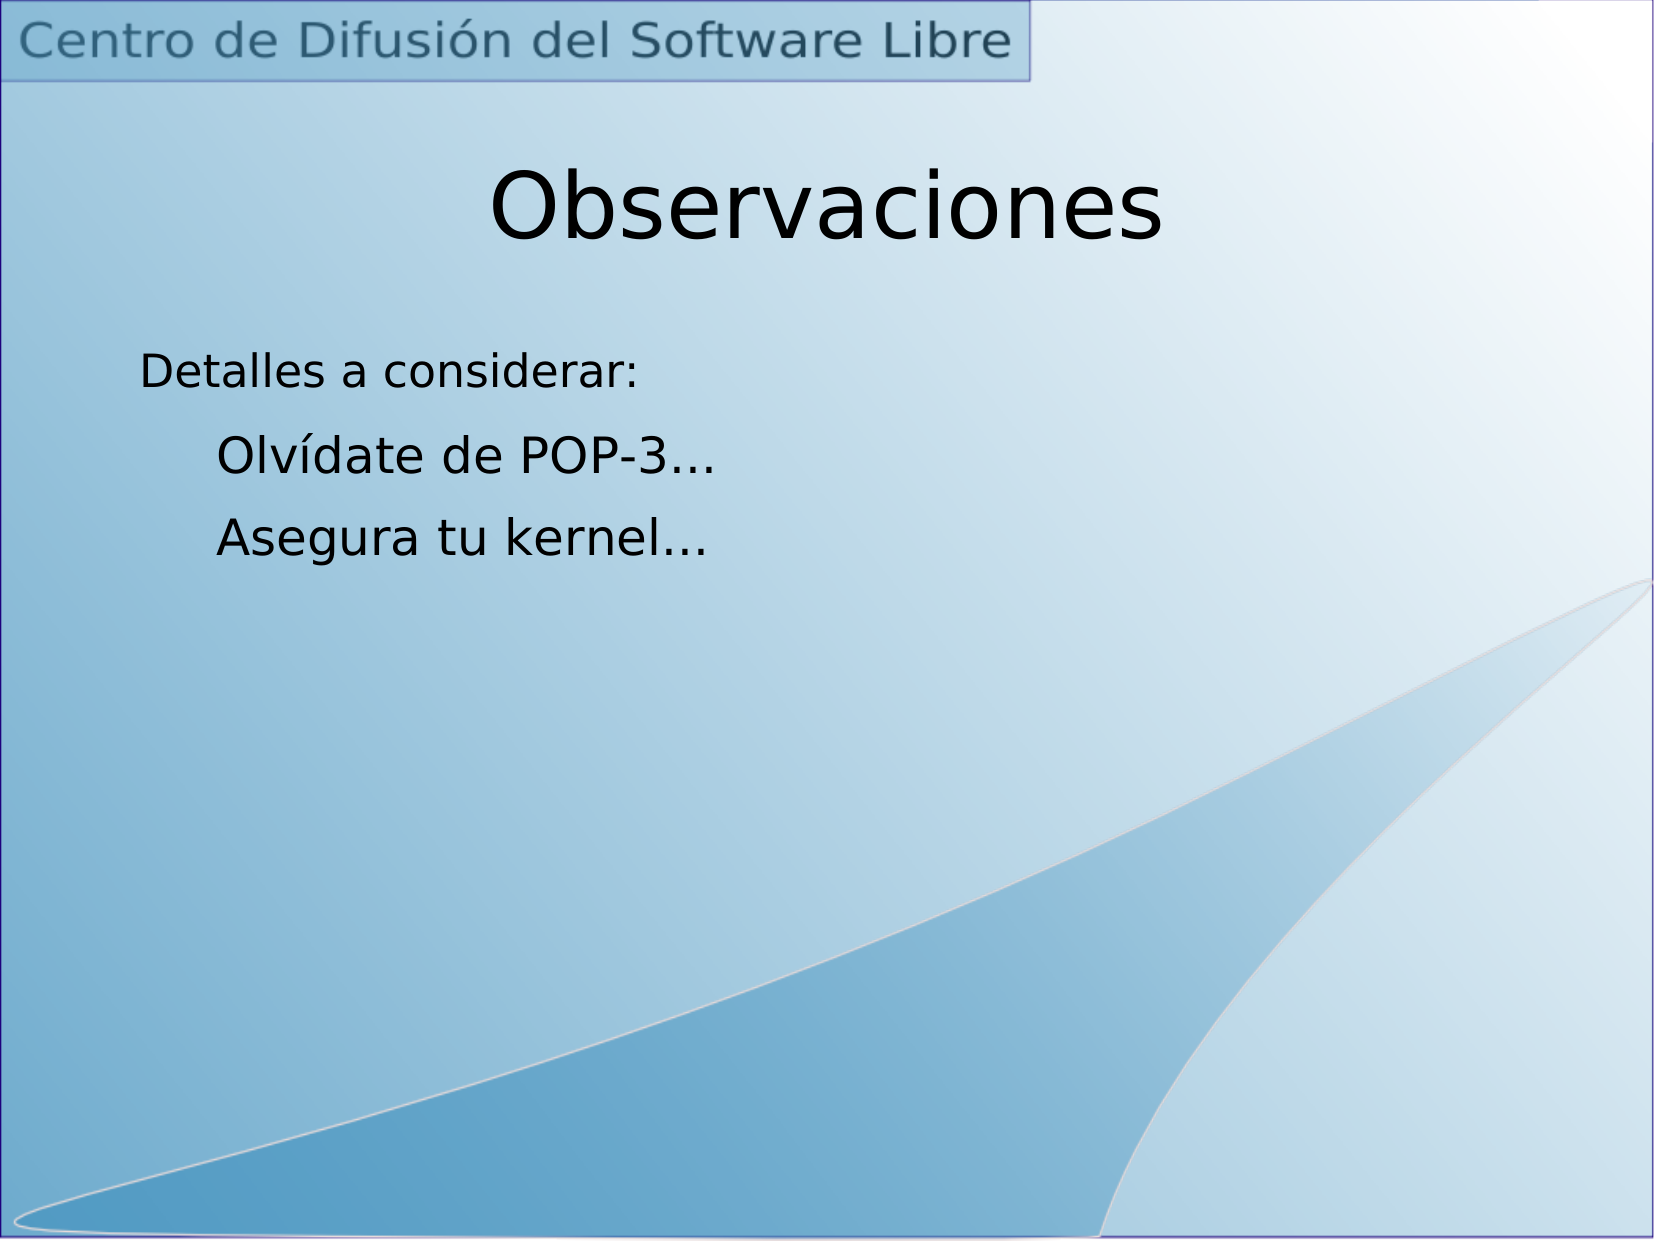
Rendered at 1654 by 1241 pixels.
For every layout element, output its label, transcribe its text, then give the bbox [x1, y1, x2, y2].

picture [0, 0, 1654, 1241]
title Observaciones [121, 102, 1534, 311]
list Detalles a considerar: Olvídate de POP-3... Asegura tu kernel... [121, 344, 1534, 1129]
